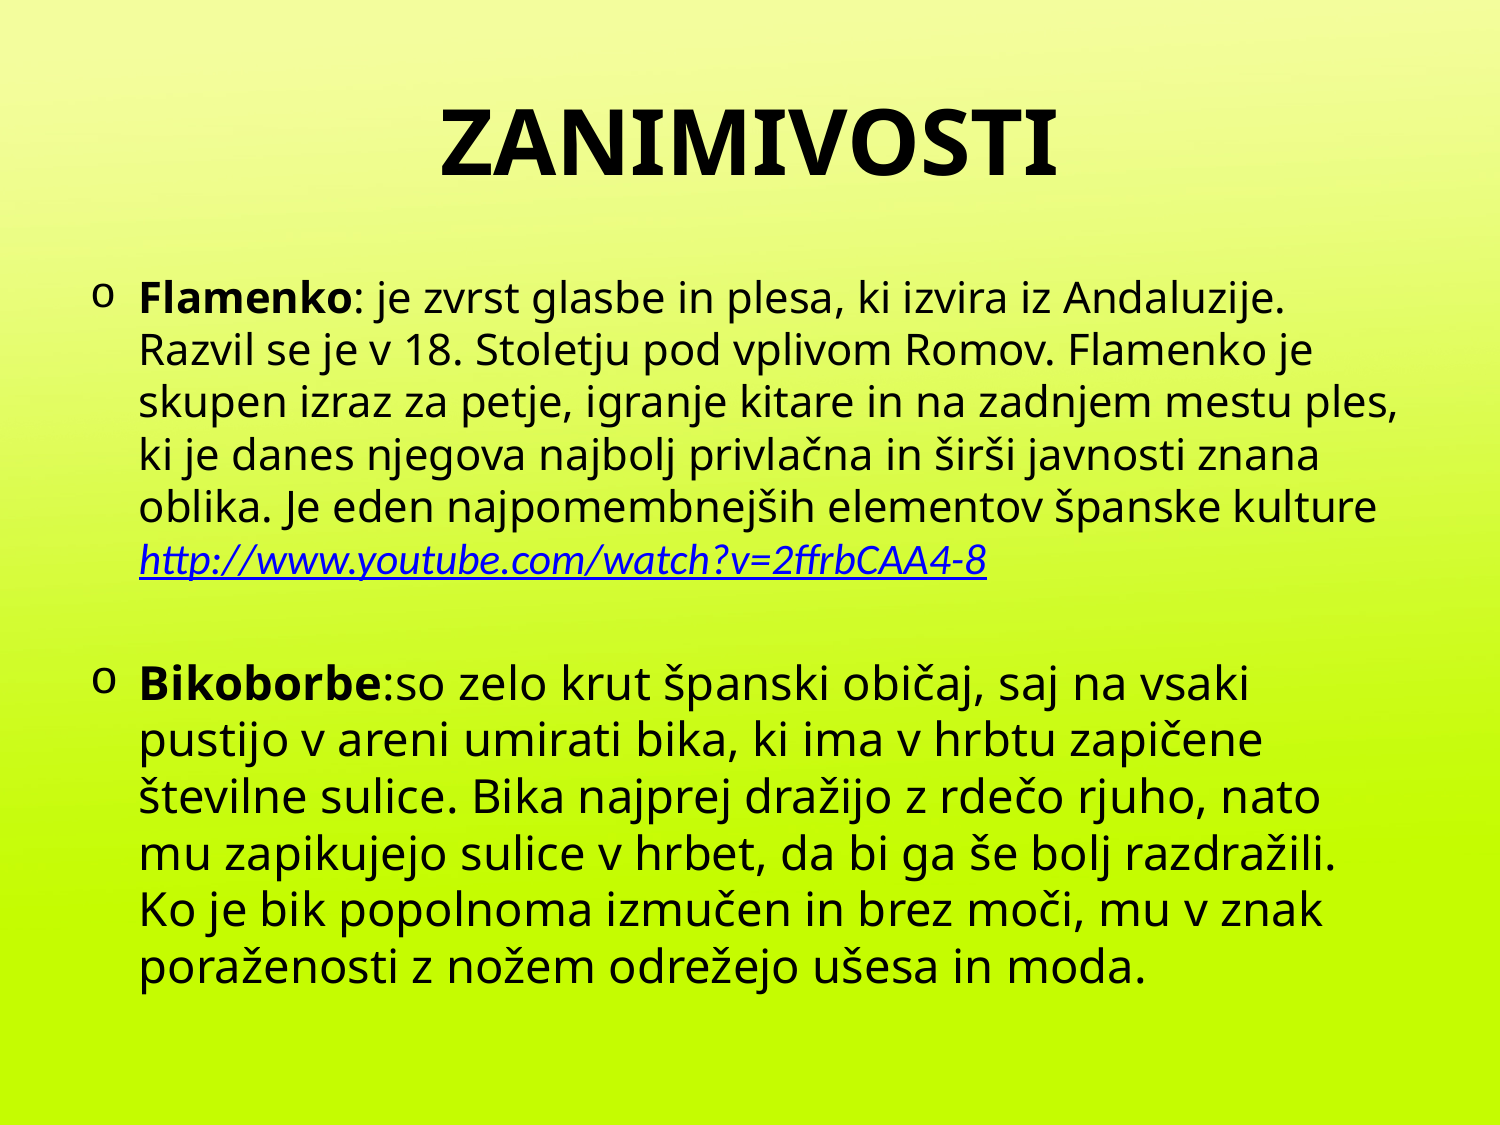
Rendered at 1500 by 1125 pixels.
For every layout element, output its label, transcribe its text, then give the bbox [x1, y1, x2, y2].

list Flamenko: je zvrst glasbe in plesa, ki izvira iz Andaluzije. Razvil se je v 18. Stoletju pod vplivom Romov. Flamenko je skupen izraz za petje, igranje kitare in na zadnjem mestu ples, ki je danes njegova najbolj privlačna in širši javnosti znana oblika. Je eden najpomembnejših elementov španske kulture http://www.youtube.com/watch?v=2ffrbCAA4-8 Bikoborbe:so zelo krut španski običaj, saj na vsaki pustijo v areni umirati bika, ki ima v hrbtu zapičene številne sulice. Bika najprej dražijo z rdečo rjuho, nato mu zapikujejo sulice v hrbet, da bi ga še bolj razdražili. Ko je bik popolnoma izmučen in brez moči, mu v znak poraženosti z nožem odrežejo ušesa in moda. [75, 262, 1425, 1005]
picture [0, 0, 1500, 1125]
title ZANIMIVOSTI [75, 45, 1425, 233]
